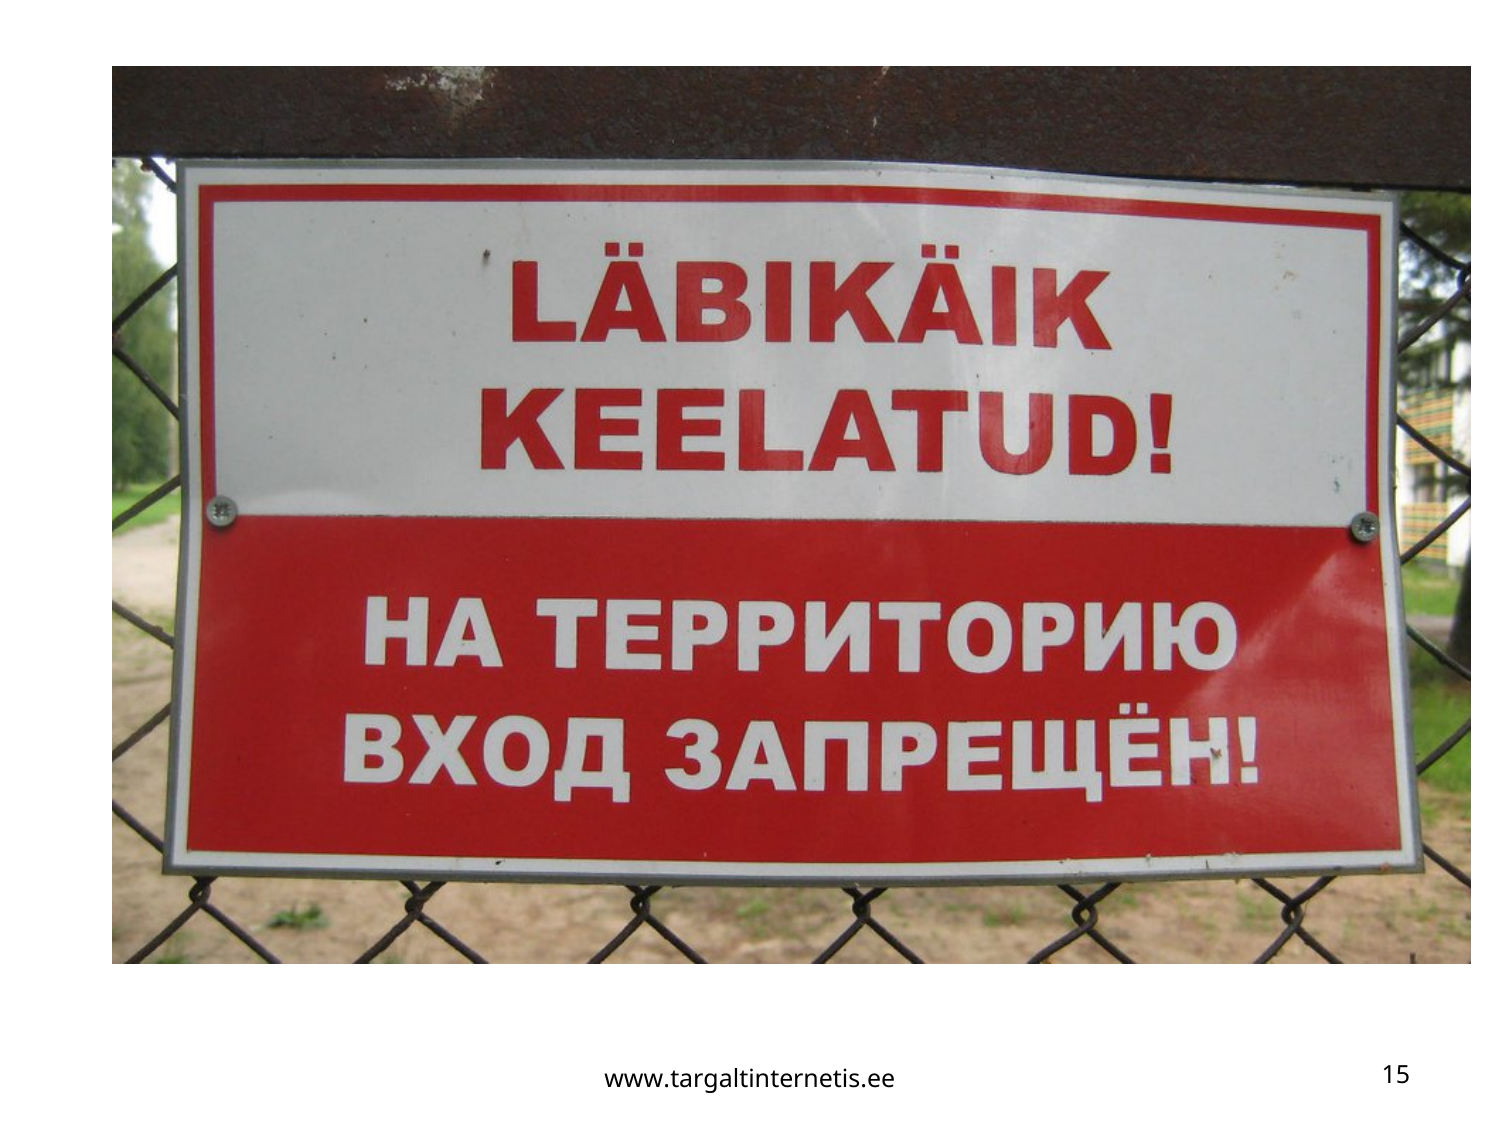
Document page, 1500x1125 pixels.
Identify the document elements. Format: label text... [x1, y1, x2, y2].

picture [112, 66, 1471, 964]
text_box www.targaltinternetis.ee [512, 1025, 988, 1101]
text_box <number> [1074, 1025, 1426, 1101]
